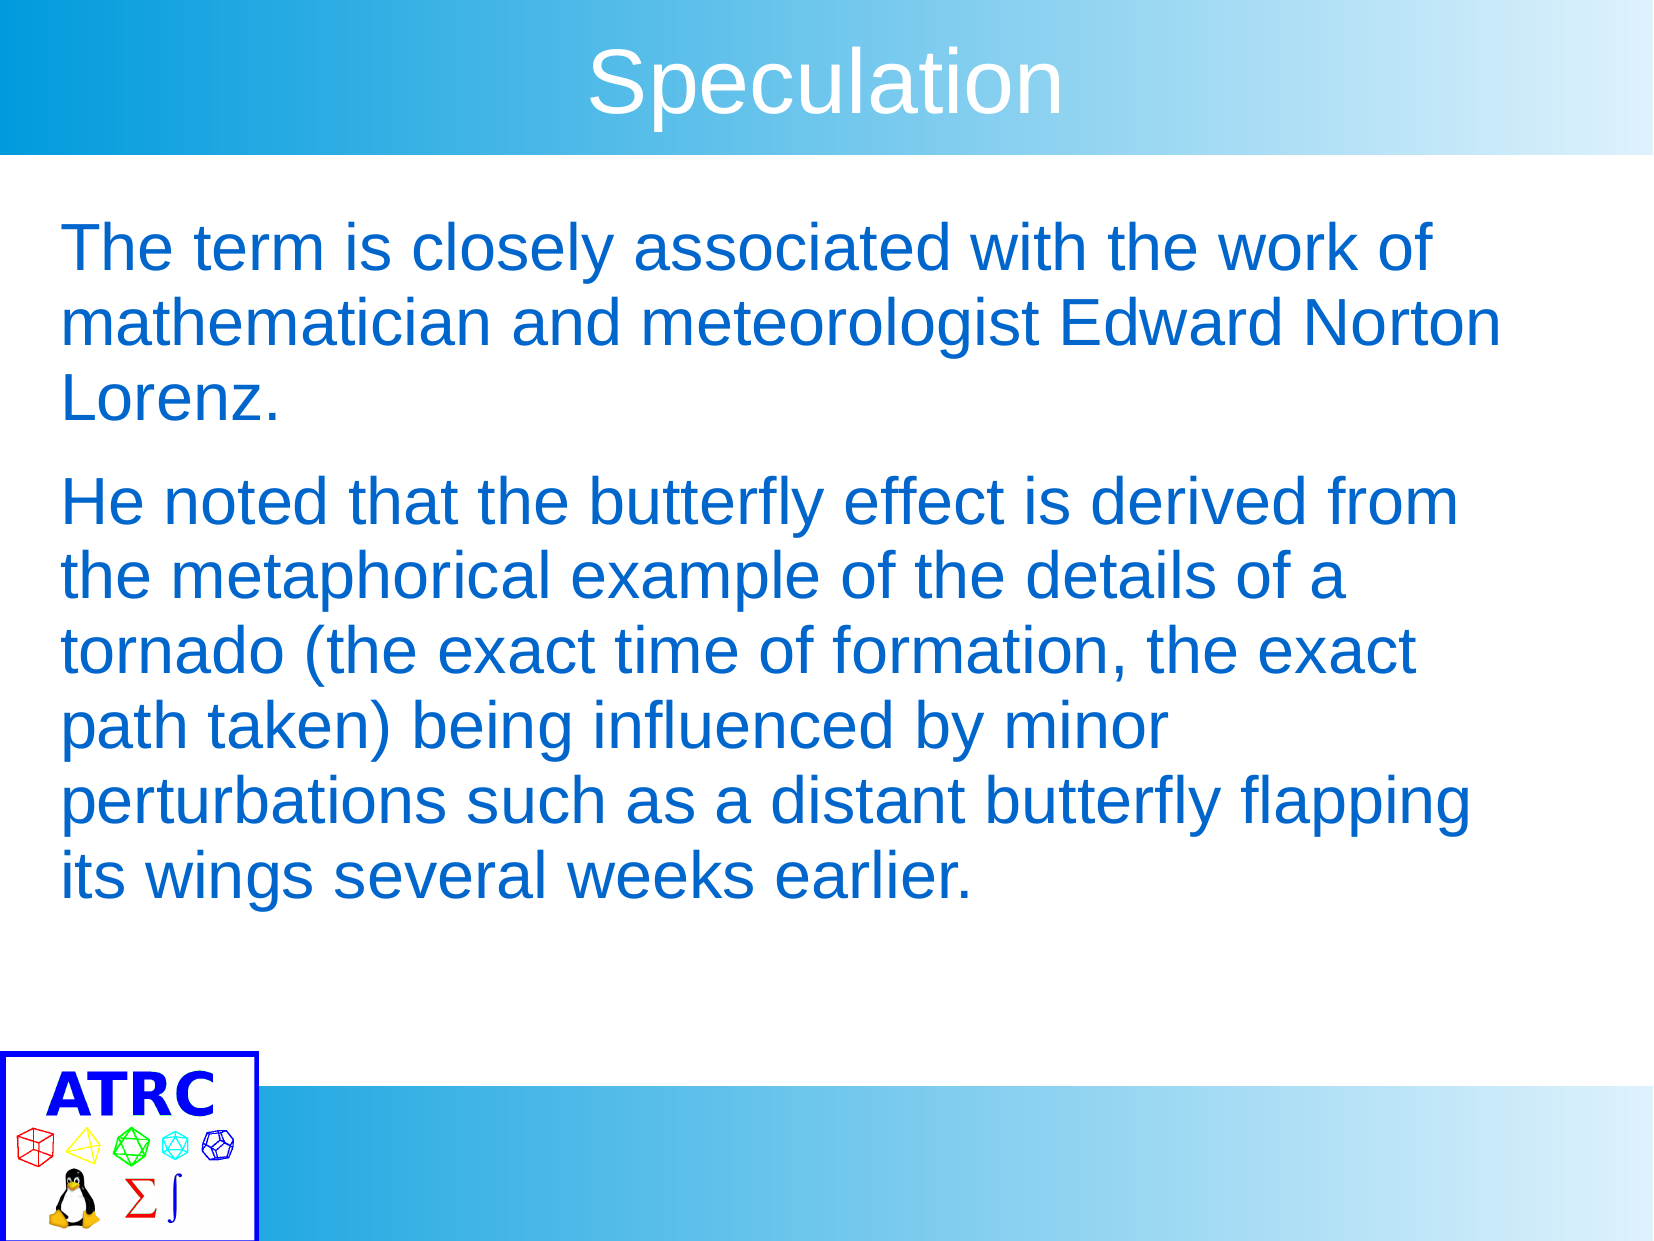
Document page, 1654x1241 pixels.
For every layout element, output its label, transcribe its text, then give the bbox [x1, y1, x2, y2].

list The term is closely associated with the work of mathematician and meteorologist Edward Norton Lorenz. He noted that the butterfly effect is derived from the metaphorical example of the details of a tornado (the exact time of formation, the exact path taken) being influenced by minor perturbations such as a distant butterfly flapping its wings several weeks earlier. [60, 210, 1549, 930]
picture [0, 1051, 259, 1241]
title Speculation [82, 30, 1571, 135]
